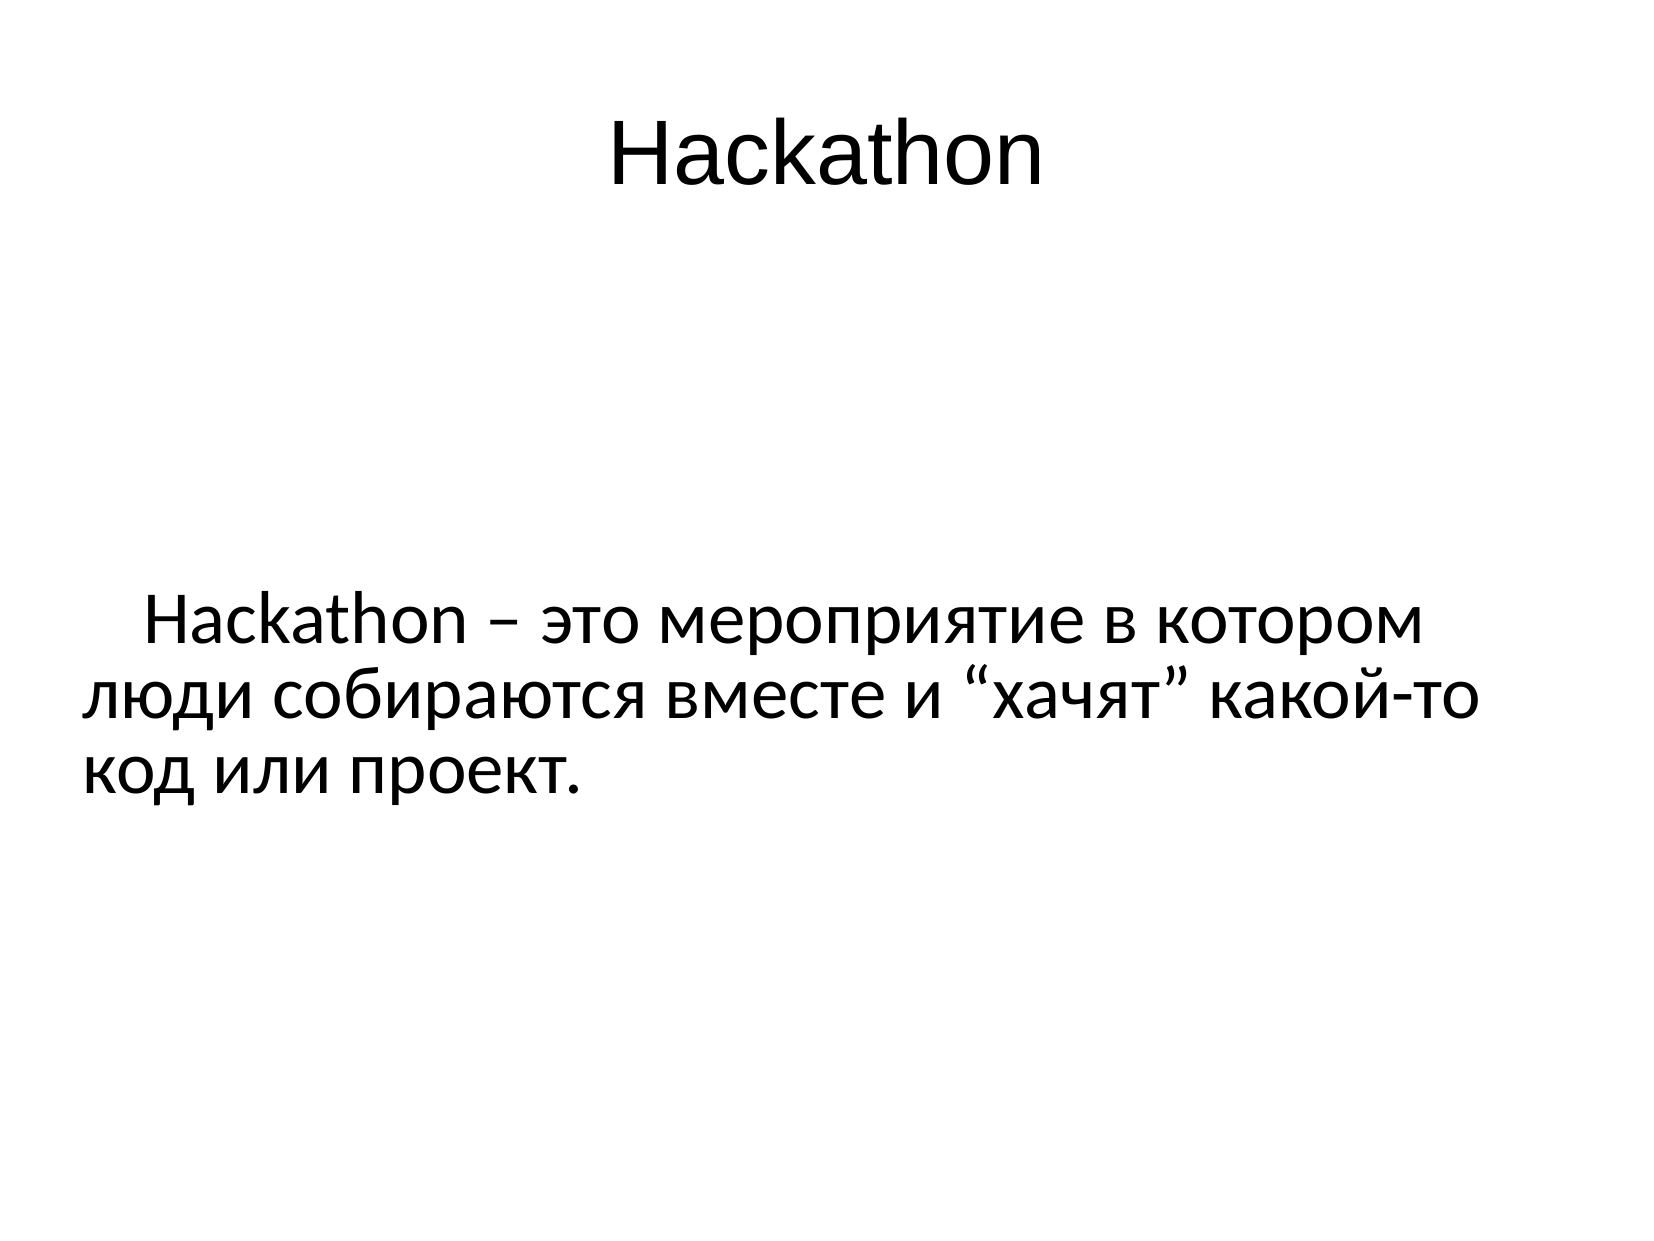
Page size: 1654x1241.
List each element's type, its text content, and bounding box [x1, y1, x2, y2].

subtitle Hackathon – это мероприятие в котором люди собираются вместе и “хачят” какой-то код или проект. [82, 297, 1571, 1102]
title Hackathon [82, 56, 1571, 250]
